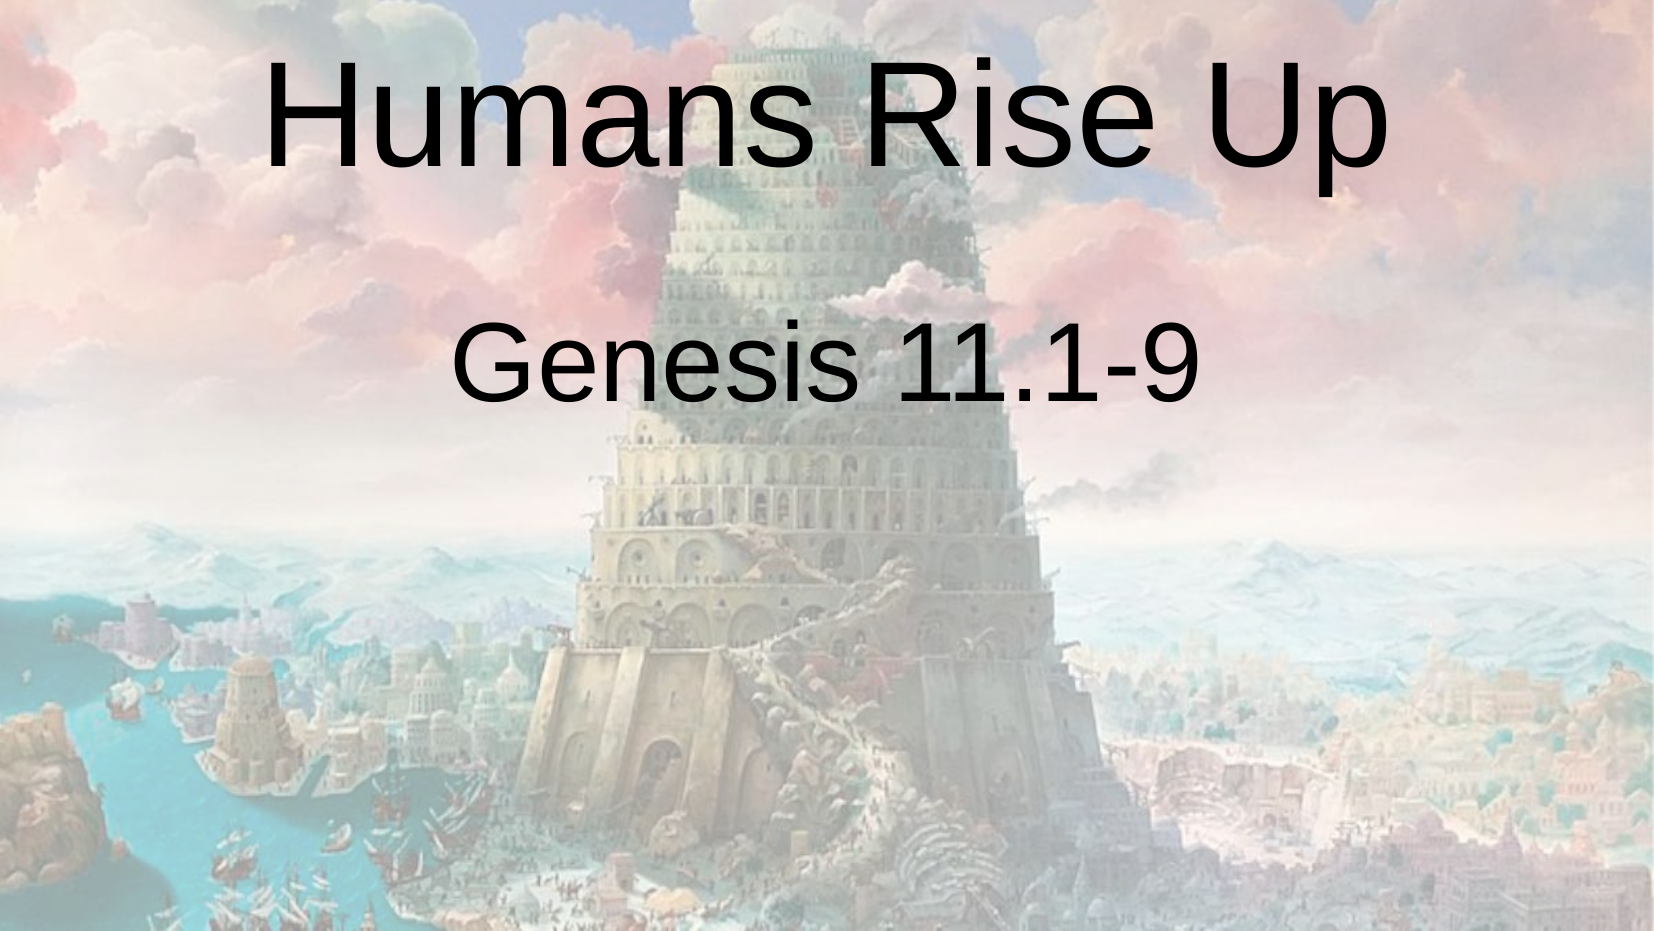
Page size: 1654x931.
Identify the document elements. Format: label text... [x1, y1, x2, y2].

list Genesis 11.1-9 [82, 300, 1571, 840]
title Humans Rise Up [82, 30, 1571, 199]
picture [0, 0, 1654, 931]
